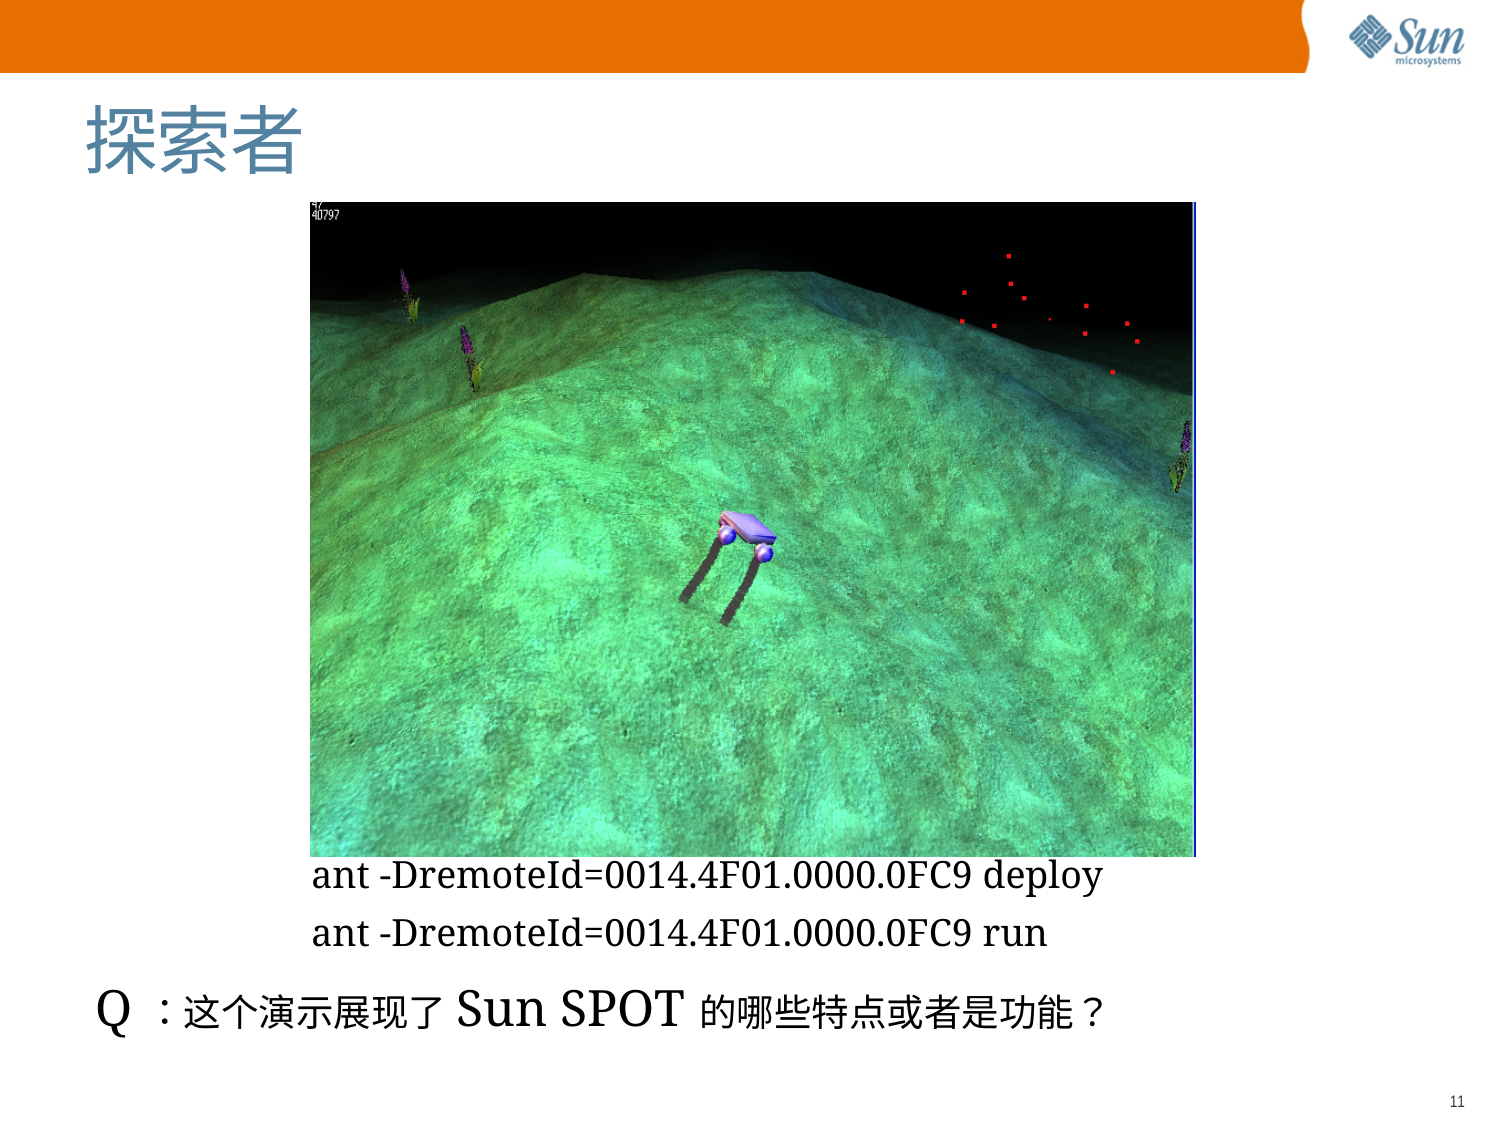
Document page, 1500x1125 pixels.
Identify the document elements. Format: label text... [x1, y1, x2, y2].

picture [0, 0, 1500, 73]
picture [310, 202, 1196, 857]
title 探索者 [83, 94, 1446, 199]
text_box Q：这个演示展现了Sun SPOT的哪些特点或者是功能？ [95, 980, 1065, 1038]
text_box ant -DremoteId=0014.4F01.0000.0FC9 deploy ant -DremoteId=0014.4F01.0000.0FC9 run [311, 853, 1081, 948]
